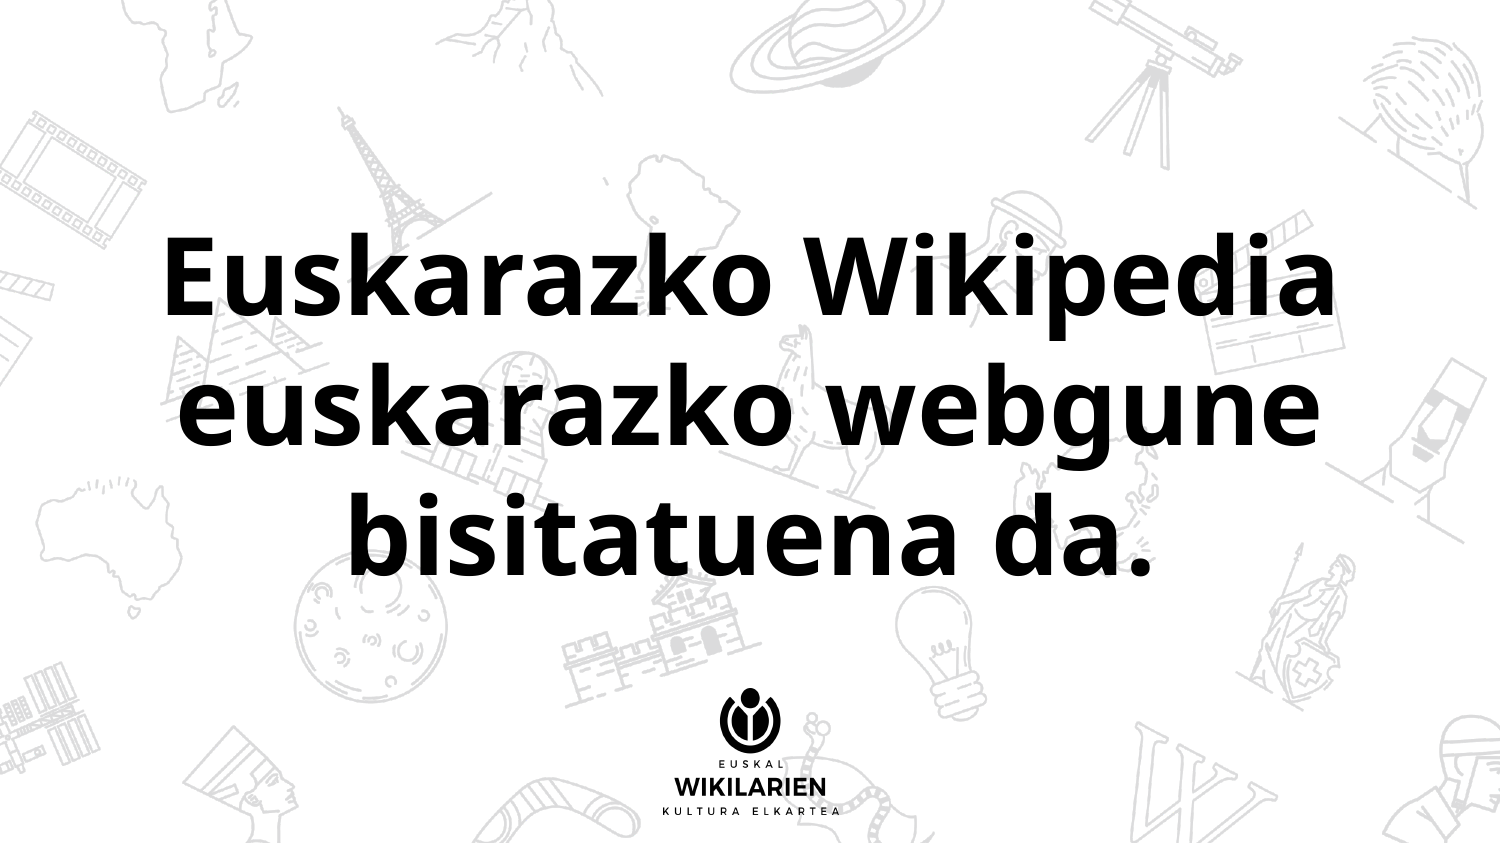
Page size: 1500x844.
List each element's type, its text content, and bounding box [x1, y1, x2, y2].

picture [0, 0, 1500, 844]
title Euskarazko Wikipedia euskarazko webgune bisitatuena da. [116, 237, 1384, 567]
